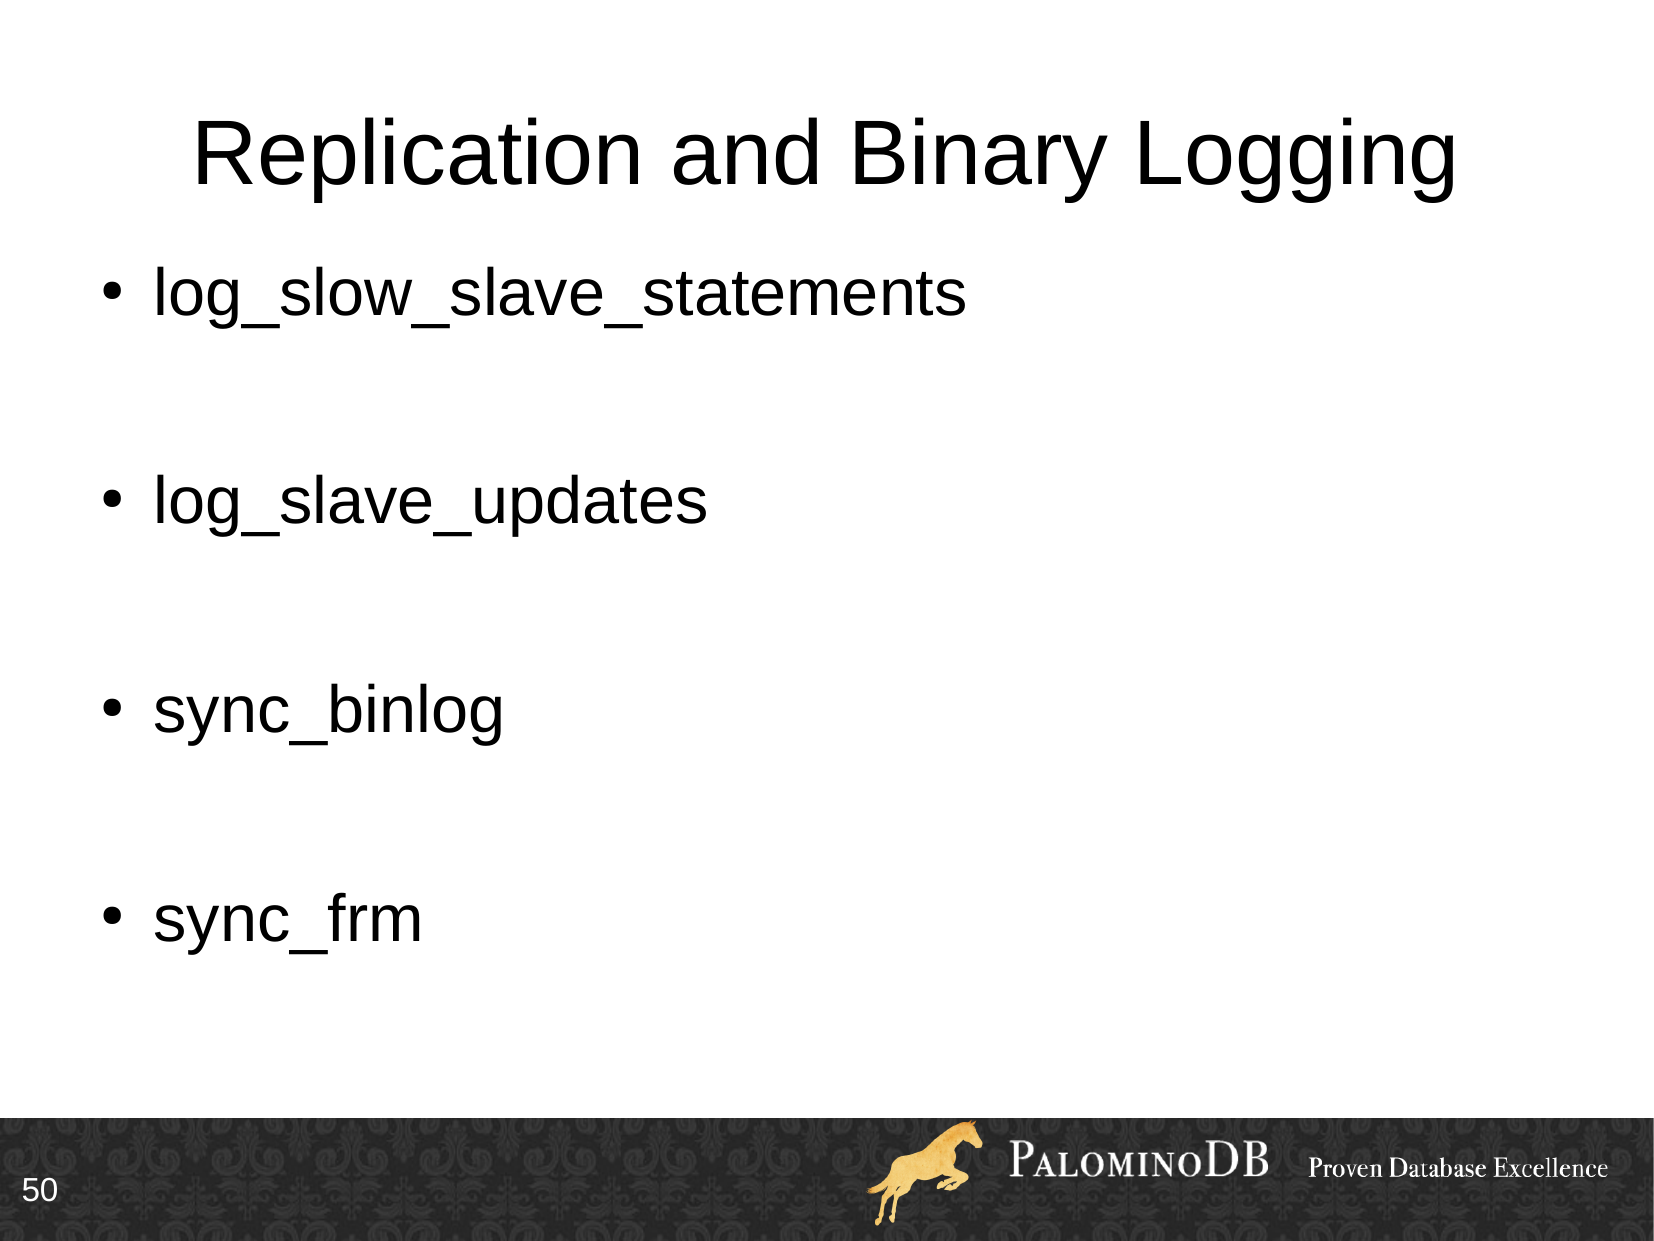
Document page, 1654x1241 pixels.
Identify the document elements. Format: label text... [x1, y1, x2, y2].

title Replication and Binary Logging [82, 49, 1571, 254]
list log_slow_slave_statements log_slave_updates sync_binlog sync_frm [82, 254, 1571, 1076]
picture [0, 1109, 1654, 1241]
